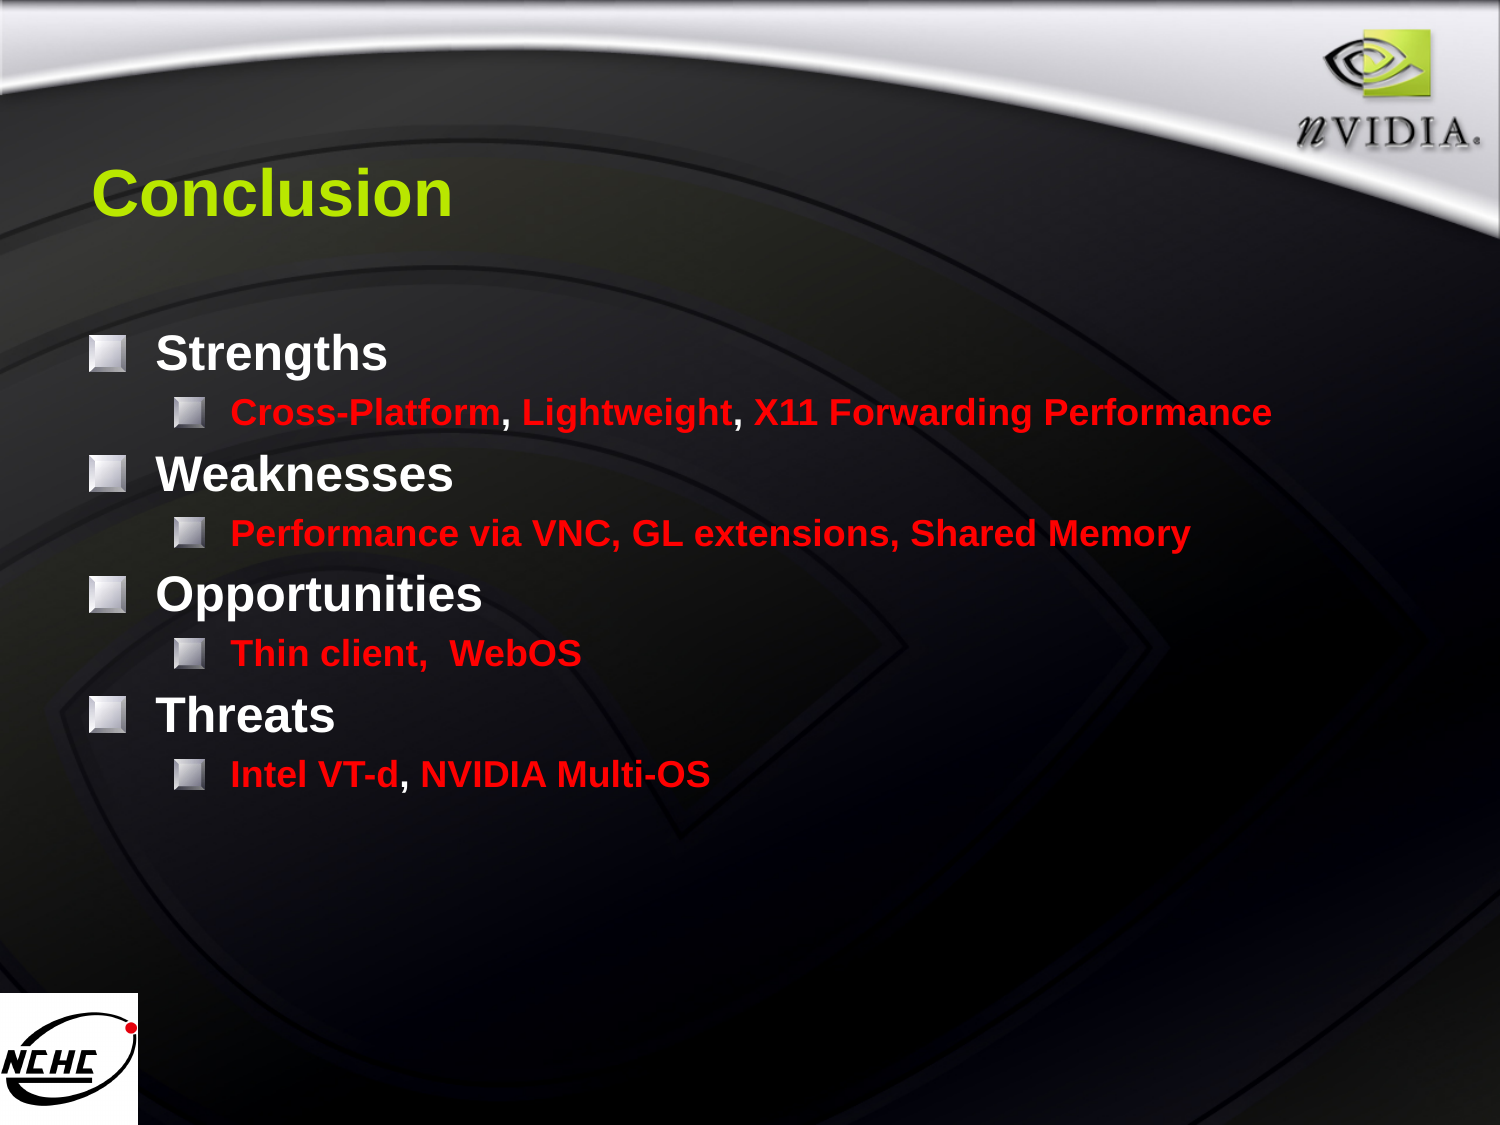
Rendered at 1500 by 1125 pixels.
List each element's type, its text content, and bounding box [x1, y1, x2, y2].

picture [0, 0, 1500, 1125]
list Strengths Cross-Platform, Lightweight, X11 Forwarding Performance Weaknesses Performance via VNC, GL extensions, Shared Memory Opportunities Thin client, WebOS Threats Intel VT-d, NVIDIA Multi-OS [89, 325, 1440, 1011]
title Conclusion [91, 145, 1213, 242]
